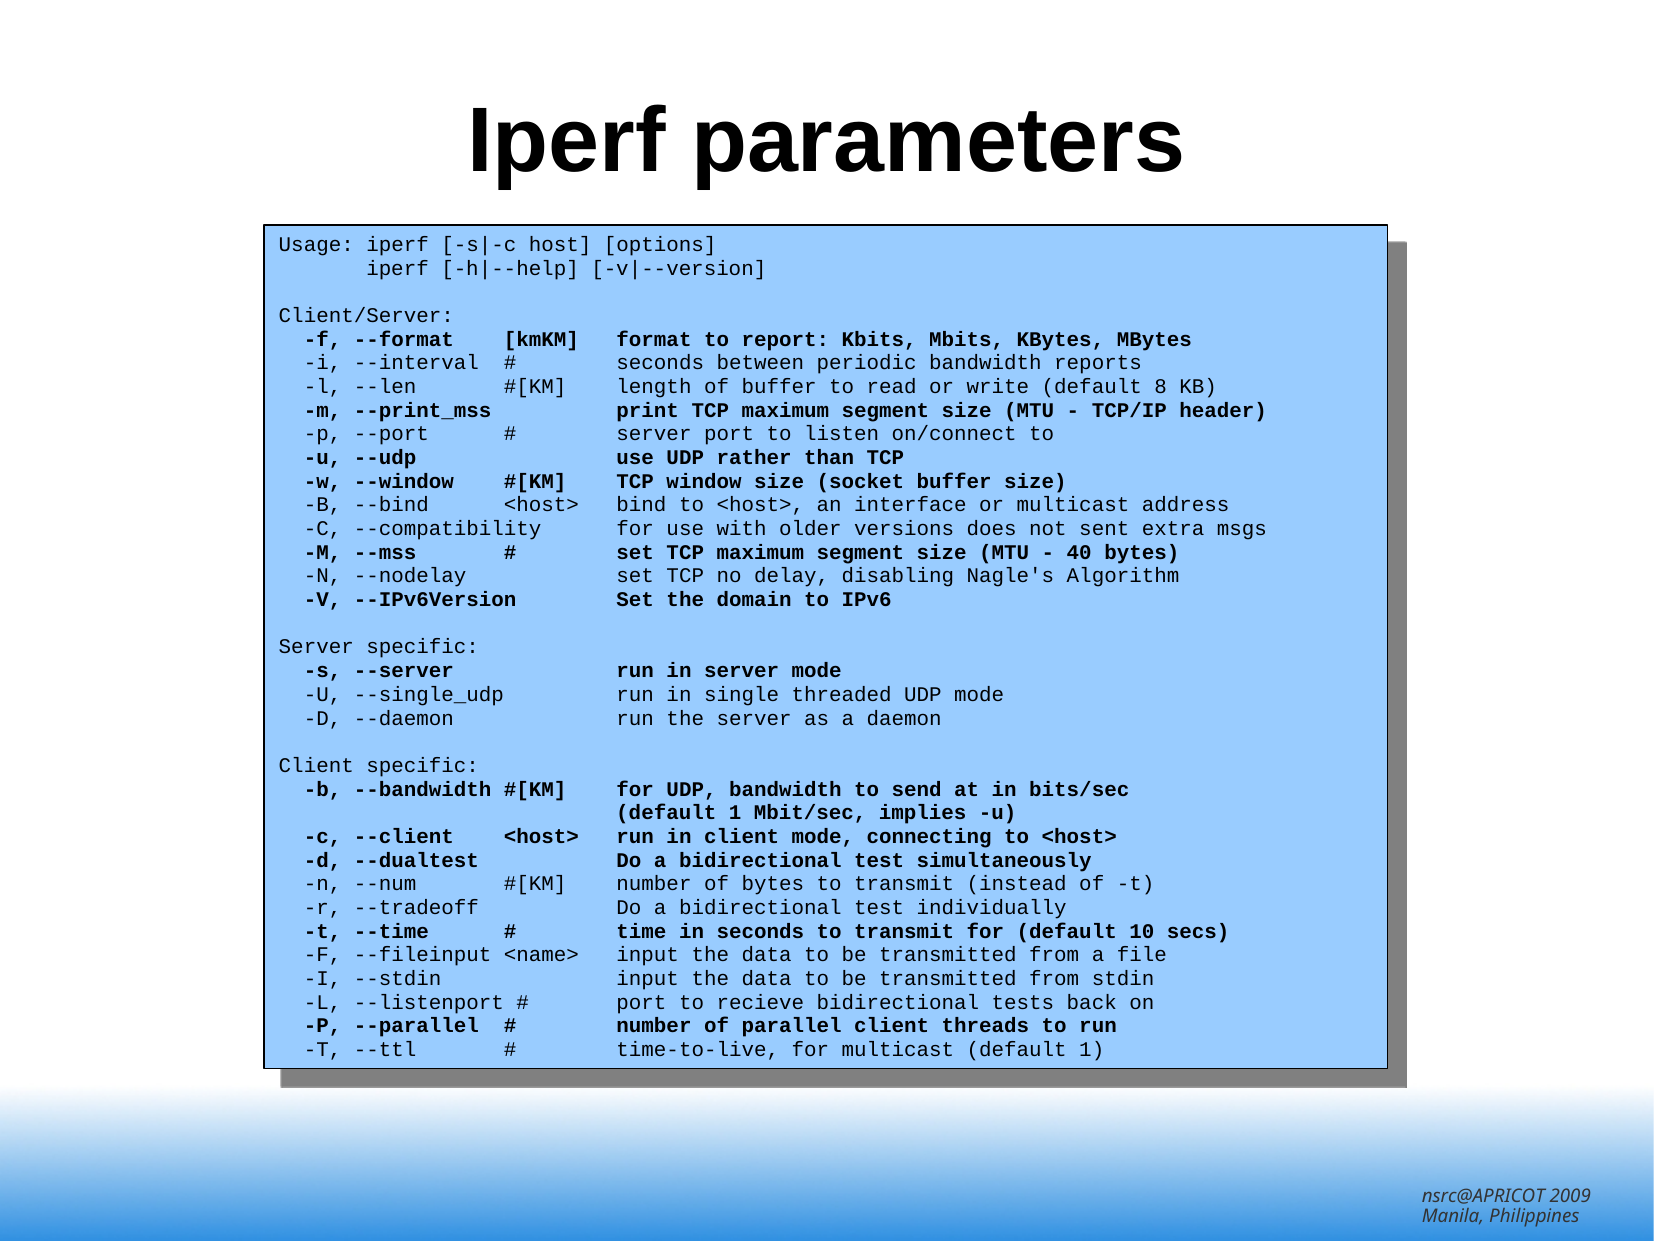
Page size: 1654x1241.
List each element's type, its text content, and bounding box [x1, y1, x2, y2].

title Iperf parameters [82, 49, 1571, 226]
text_box Usage: iperf [-s|-c host] [options] iperf [-h|--help] [-v|--version] Client/Server: -f, --format [kmKM] format to report: Kbits, Mbits, KBytes, MBytes -i, --interval # seconds between periodic bandwidth reports -l, --len #[KM] length of buffer to read or write (default 8 KB)‏ -m, --print_mss print TCP maximum segment size (MTU - TCP/IP header)‏ -p, --port # server port to listen on/connect to -u, --udp use UDP rather than TCP -w, --window #[KM] TCP window size (socket buffer size)‏ -B, --bind <host> bind to <host>, an interface or multicast address -C, --compatibility for use with older versions does not sent extra msgs -M, --mss # set TCP maximum segment size (MTU - 40 bytes)‏ -N, --nodelay set TCP no delay, disabling Nagle's Algorithm -V, --IPv6Version Set the domain to IPv6 Server specific: -s, --server run in server mode -U, --single_udp run in single threaded UDP mode -D, --daemon run the server as a daemon Client specific: -b, --bandwidth #[KM] for UDP, bandwidth to send at in bits/sec (default 1 Mbit/sec, implies -u)‏ -c, --client <host> run in client mode, connecting to <host> -d, --dualtest Do a bidirectional test simultaneously -n, --num #[KM] number of bytes to transmit (instead of -t)‏ -r, --tradeoff Do a bidirectional test individually -t, --time # time in seconds to transmit for (default 10 secs)‏ -F, --fileinput <name> input the data to be transmitted from a file -I, --stdin input the data to be transmitted from stdin -L, --listenport # port to recieve bidirectional tests back on -P, --parallel # number of parallel client threads to run -T, --ttl # time-to-live, for multicast (default 1)‏ [264, 225, 1388, 1069]
picture [0, 1083, 1654, 1241]
